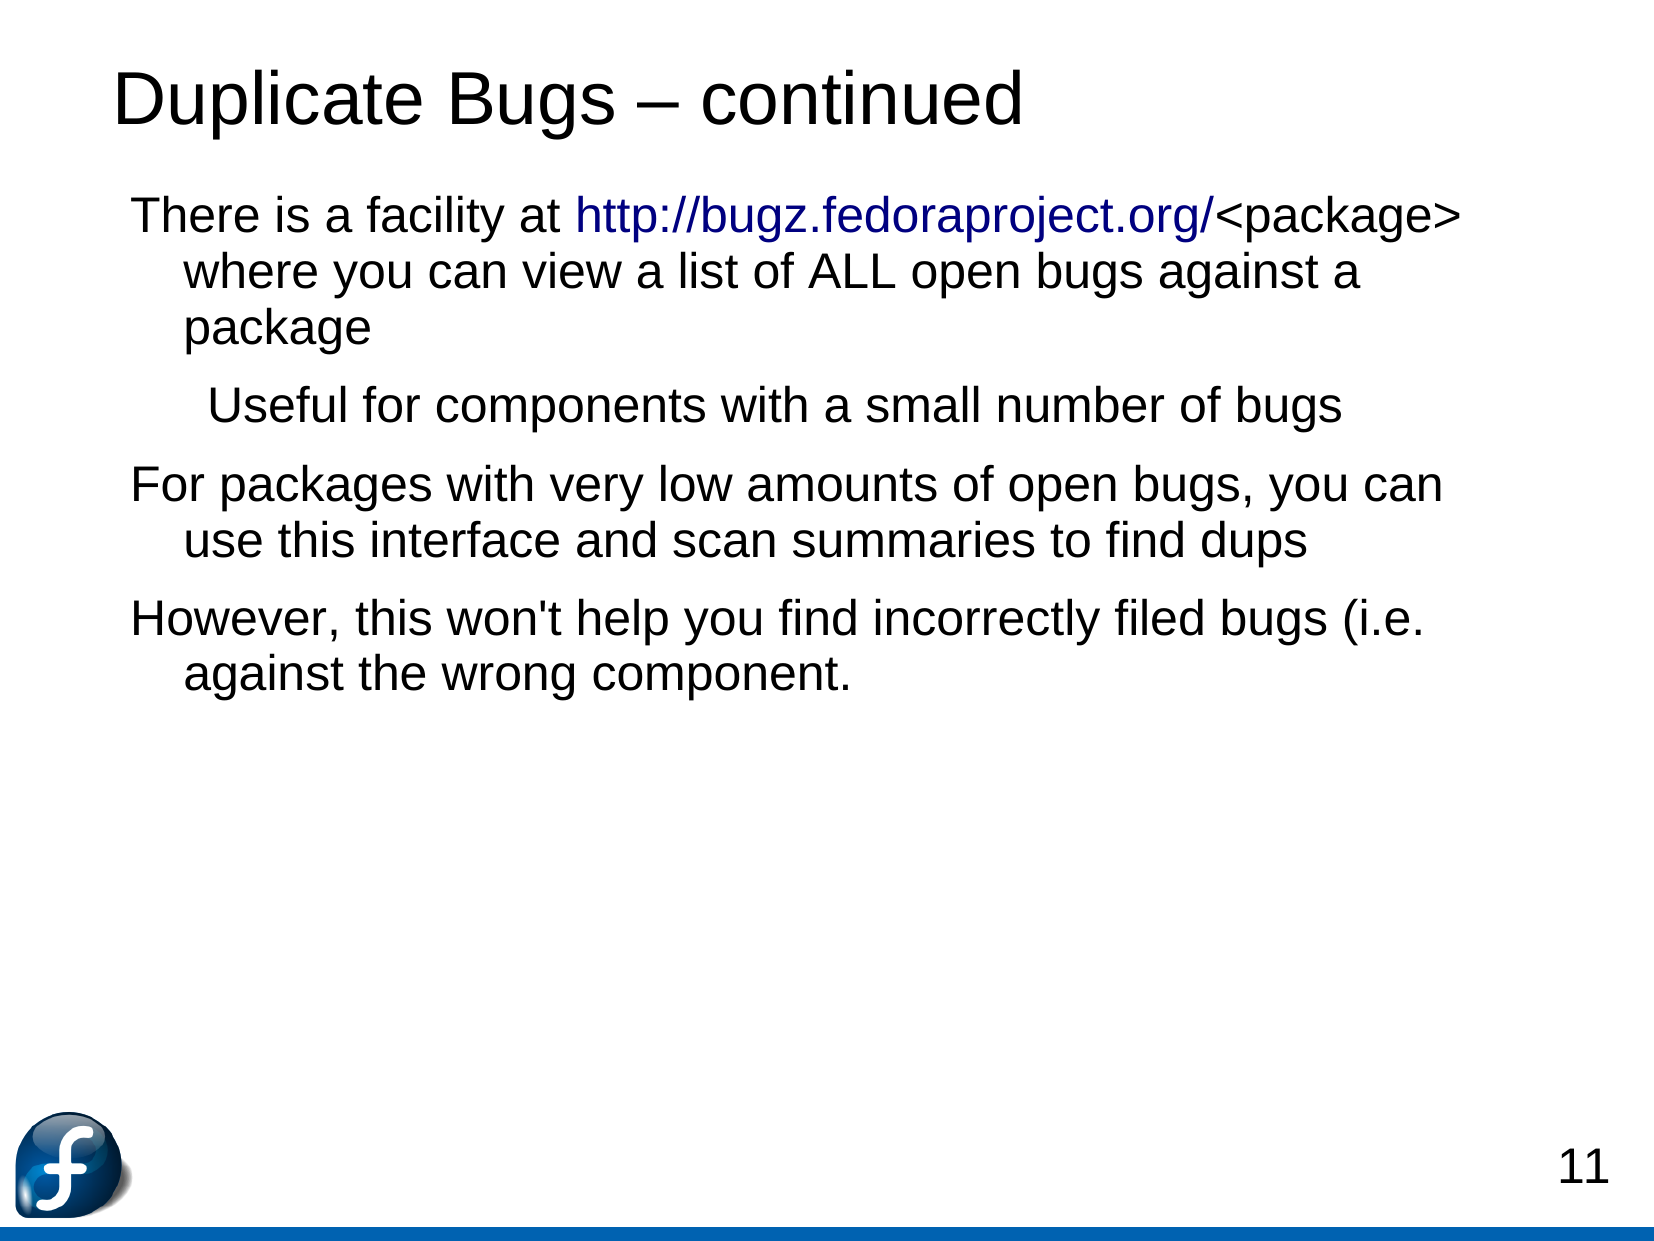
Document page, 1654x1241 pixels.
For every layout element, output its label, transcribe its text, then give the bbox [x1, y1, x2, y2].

text_box <number> [1384, 1137, 1613, 1201]
title Duplicate Bugs – continued [112, 37, 1525, 160]
list There is a facility at http://bugz.fedoraproject.org/<package> where you can view a list of ALL open bugs against a package Useful for components with a small number of bugs For packages with very low amounts of open bugs, you can use this interface and scan summaries to find dups However, this won't help you find incorrectly filed bugs (i.e. against the wrong component. [112, 187, 1525, 1088]
picture [11, 1105, 133, 1227]
